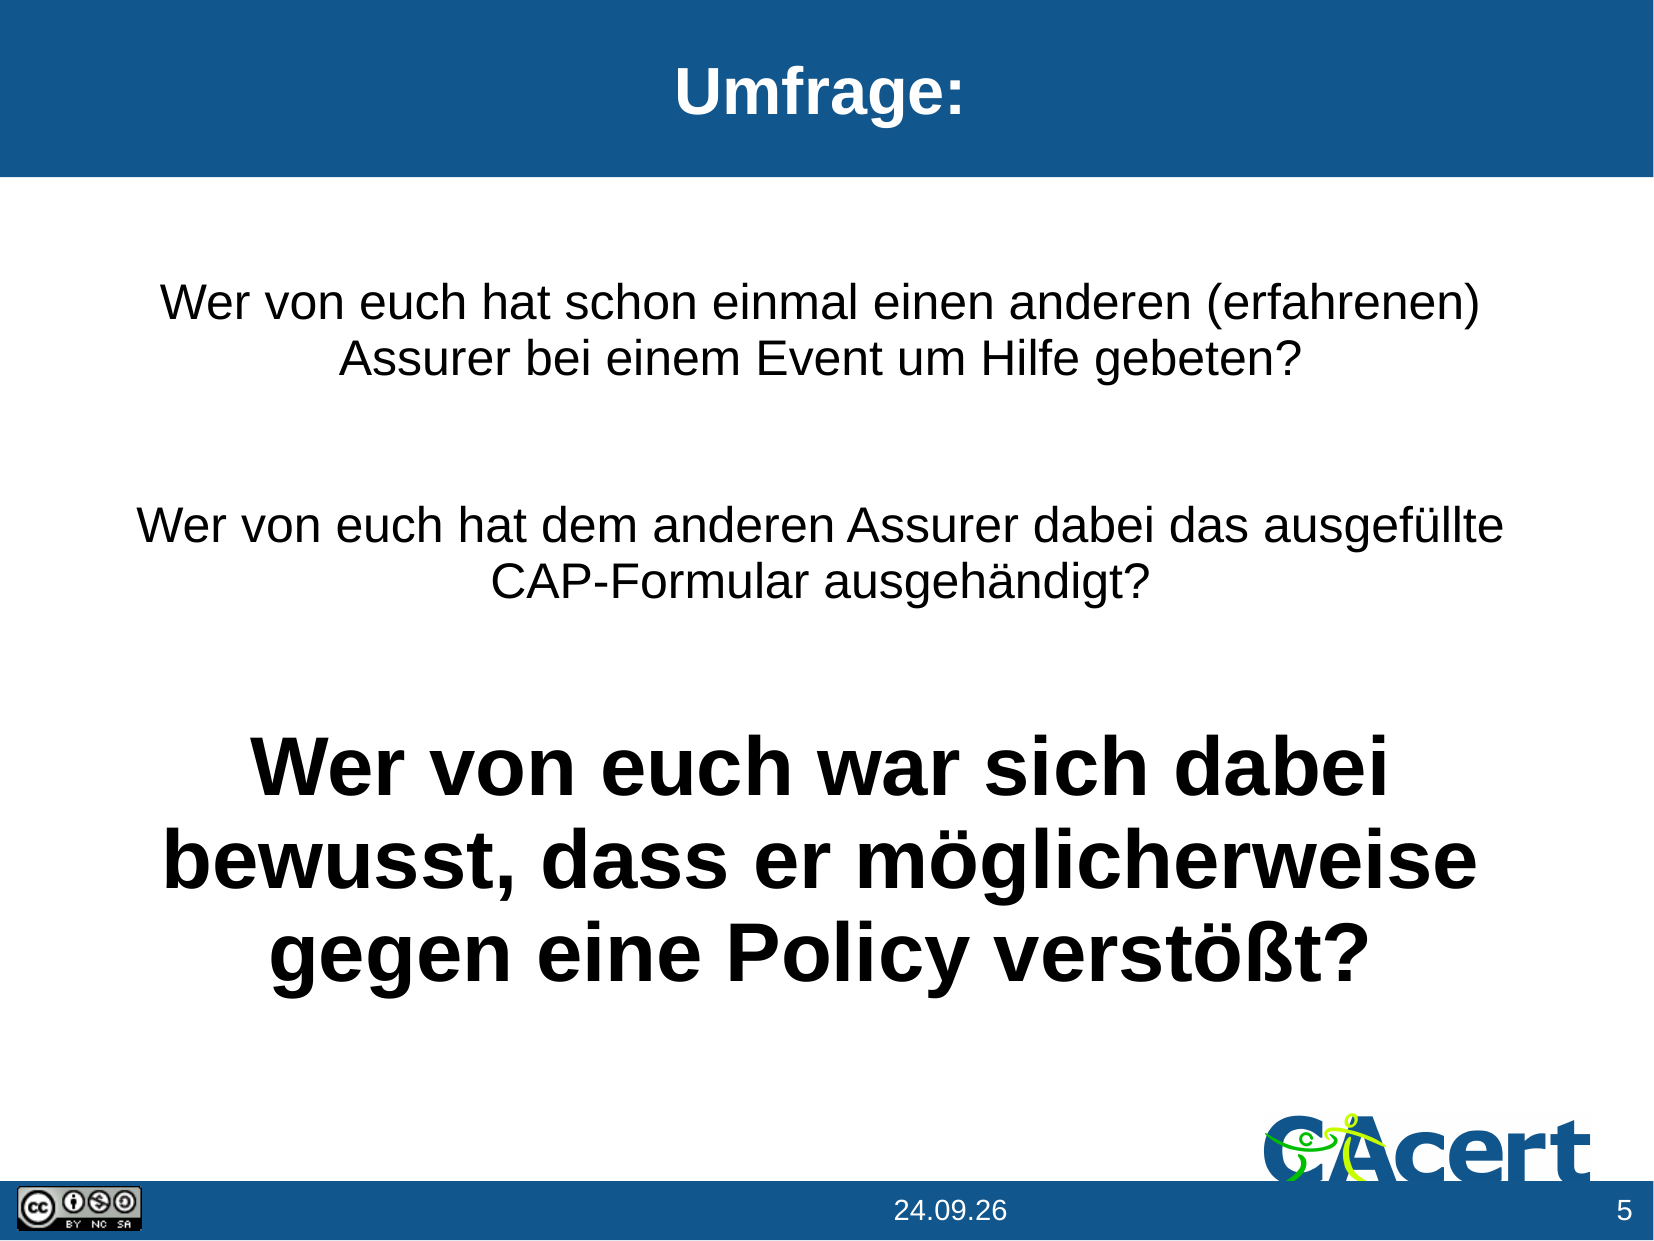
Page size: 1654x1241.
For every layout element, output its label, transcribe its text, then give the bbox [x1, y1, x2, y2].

title Umfrage: [76, 17, 1565, 100]
picture [1263, 1112, 1591, 1181]
subtitle Wer von euch hat schon einmal einen anderen (erfahrenen) Assurer bei einem Event um Hilfe gebeten? Wer von euch hat dem anderen Assurer dabei das ausgefüllte CAP-Formular ausgehändigt? Wer von euch war sich dabei bewusst, dass er möglicherweise gegen eine Policy verstößt? [76, 100, 1565, 1174]
picture [17, 1186, 142, 1231]
